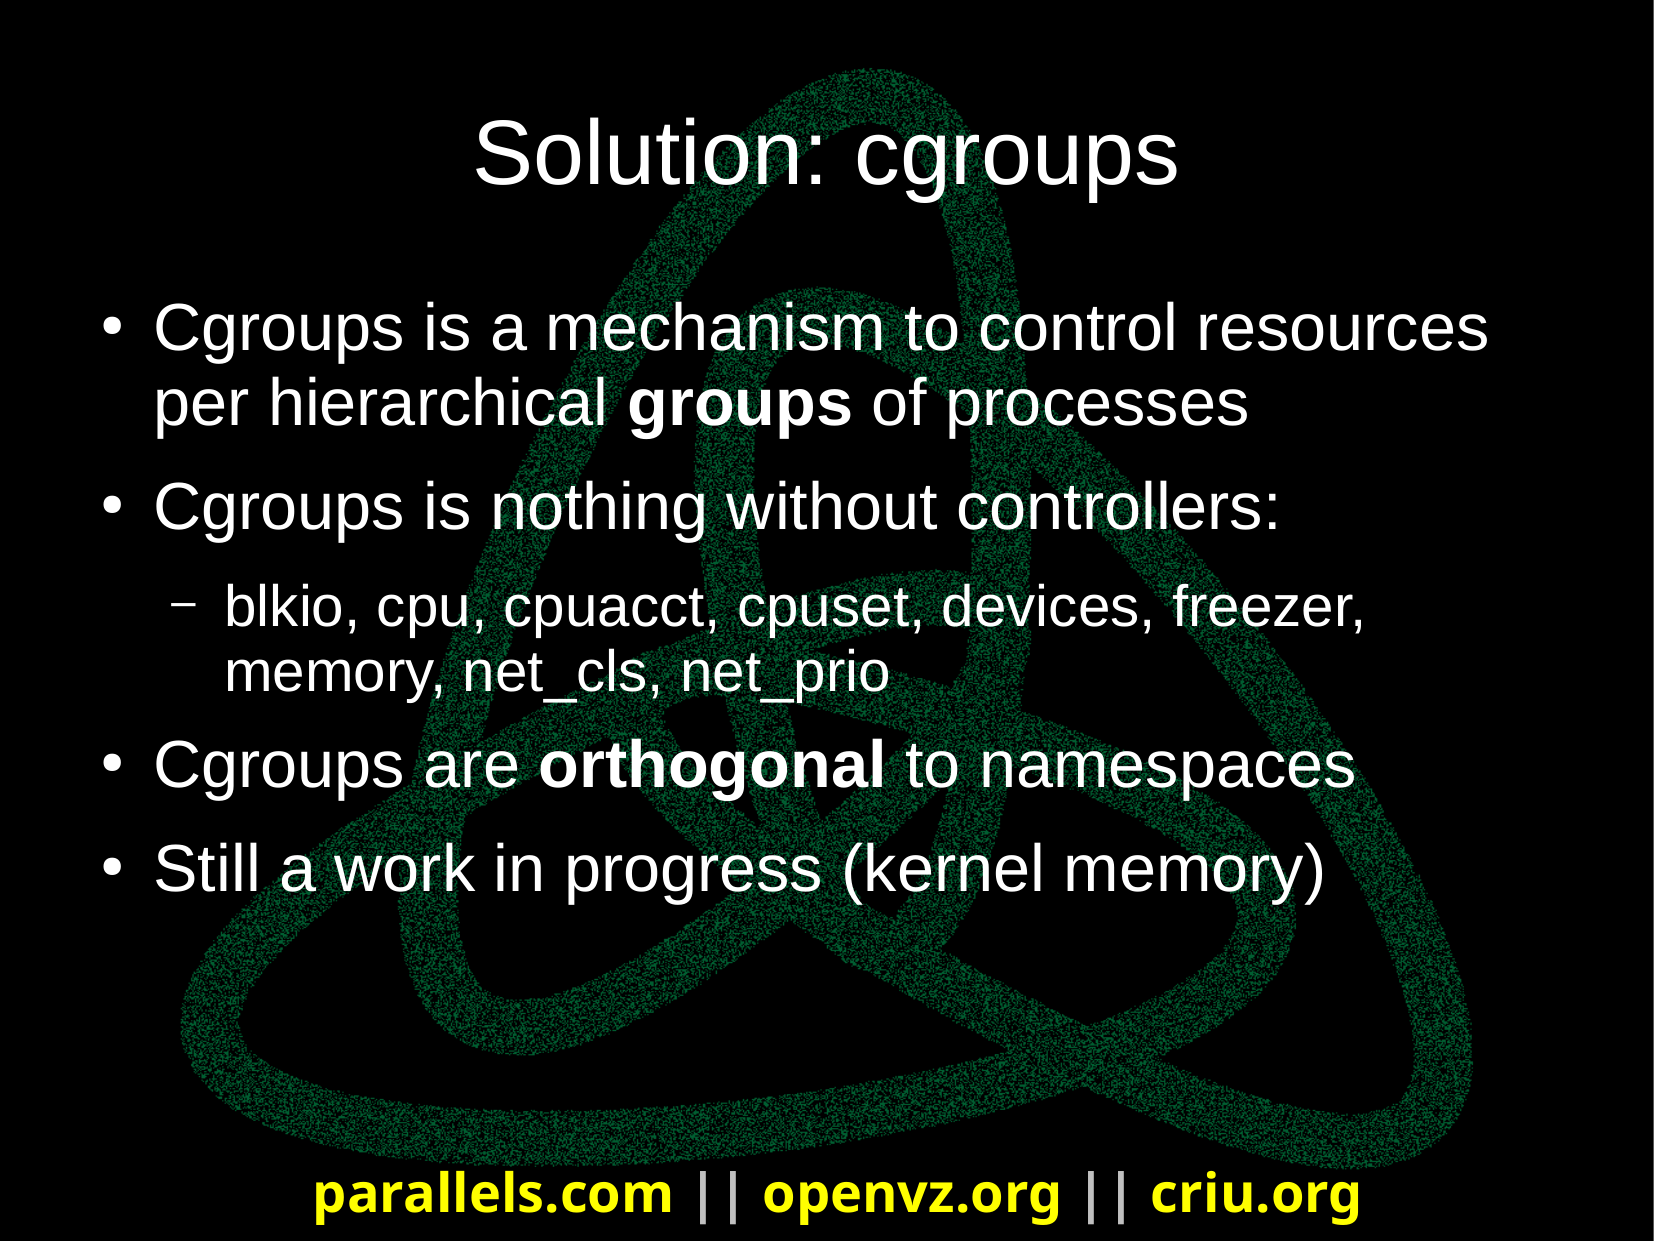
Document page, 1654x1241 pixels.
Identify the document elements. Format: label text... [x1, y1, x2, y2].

list Cgroups is a mechanism to control resources per hierarchical groups of processes Cgroups is nothing without controllers: blkio, cpu, cpuacct, cpuset, devices, freezer, memory, net_cls, net_prio Cgroups are orthogonal to namespaces Still a work in progress (kernel memory) [82, 290, 1538, 1010]
title Solution: cgroups [82, 49, 1571, 257]
picture [0, 0, 1654, 1241]
